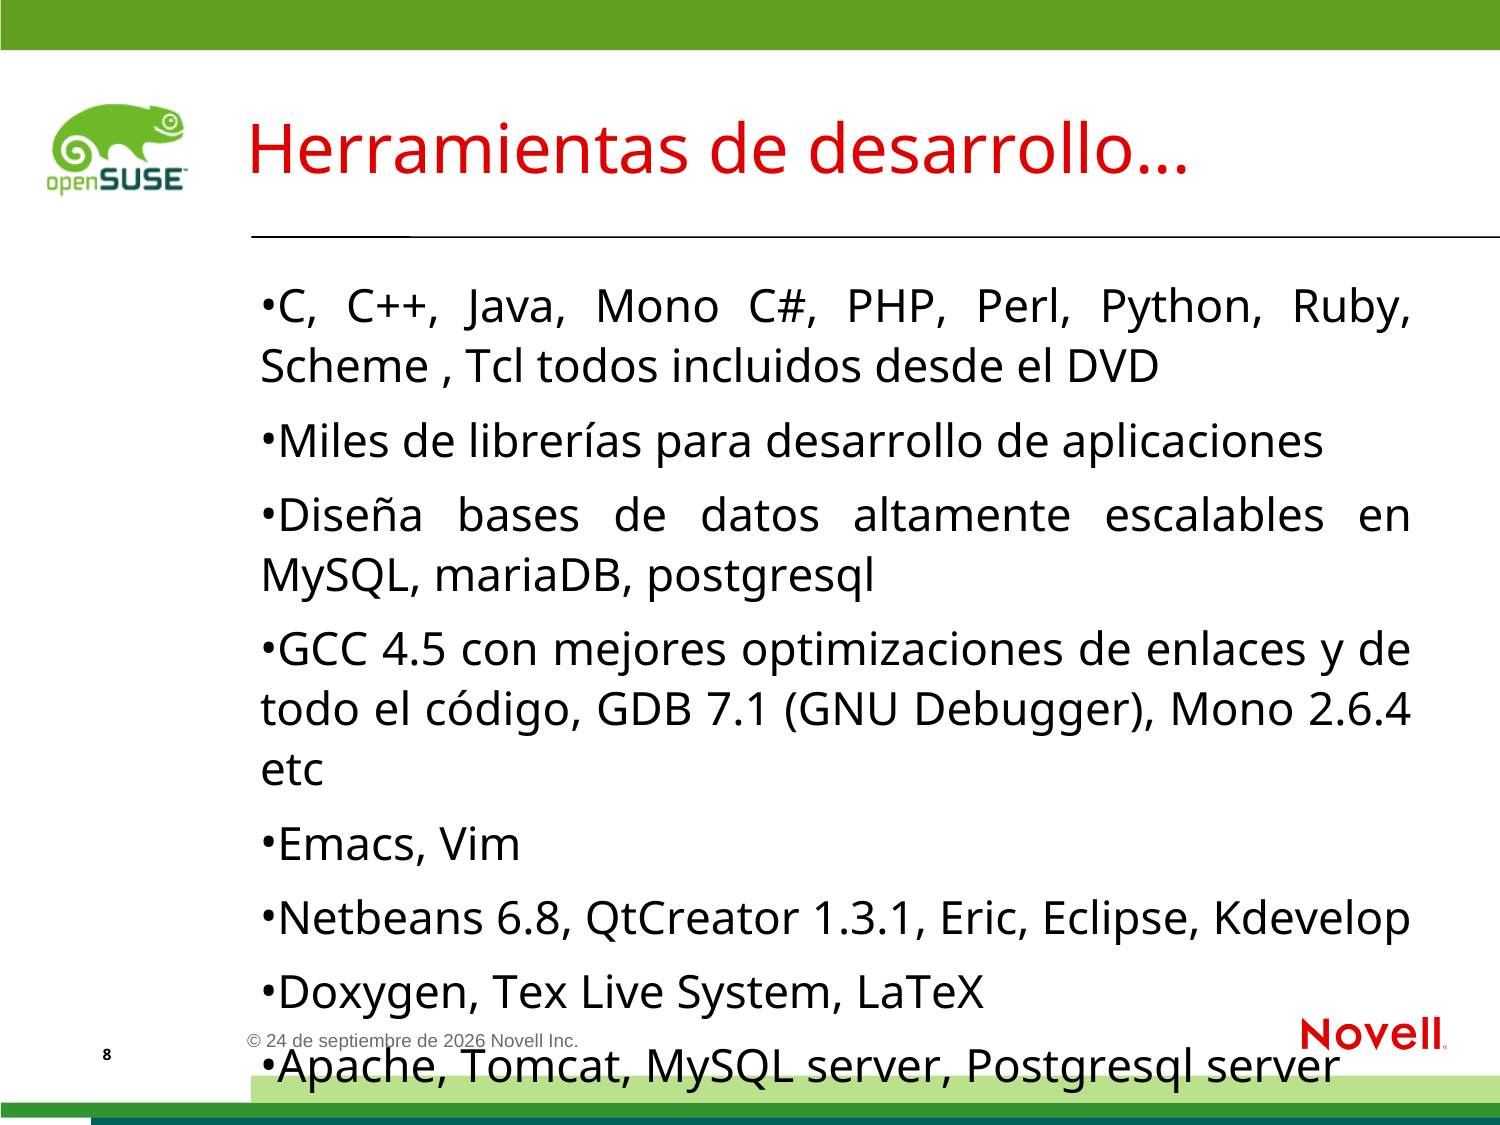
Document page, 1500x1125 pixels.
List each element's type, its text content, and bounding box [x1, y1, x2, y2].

title Herramientas de desarrollo... [246, 60, 1453, 239]
picture [1295, 1026, 1453, 1056]
list C, C++, Java, Mono C#, PHP, Perl, Python, Ruby, Scheme , Tcl todos incluidos desde el DVD Miles de librerías para desarrollo de aplicaciones Diseña bases de datos altamente escalables en MySQL, mariaDB, postgresql GCC 4.5 con mejores optimizaciones de enlaces y de todo el código, GDB 7.1 (GNU Debugger), Mono 2.6.4 etc Emacs, Vim Netbeans 6.8, QtCreator 1.3.1, Eric, Eclipse, Kdevelop Doxygen, Tex Live System, LaTeX Apache, Tomcat, MySQL server, Postgresql server [245, 267, 1458, 1026]
picture [47, 104, 188, 197]
